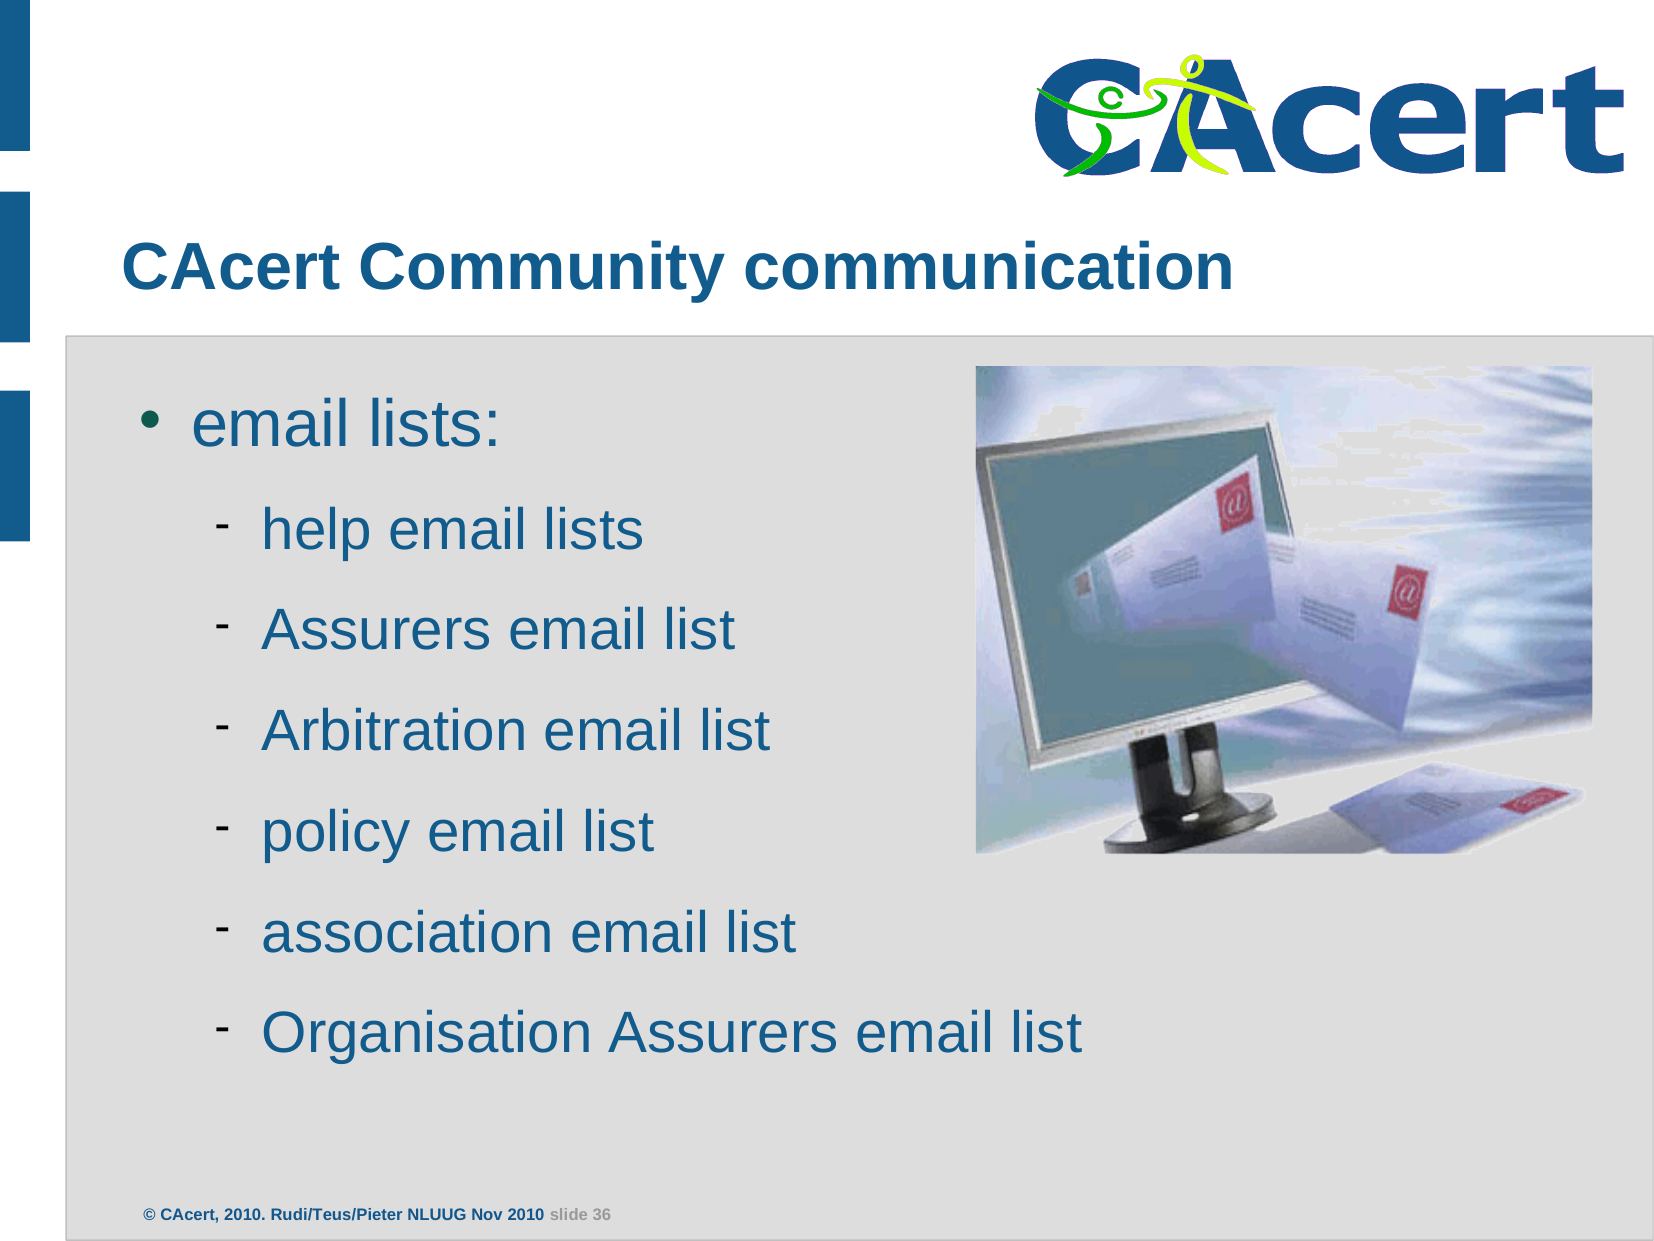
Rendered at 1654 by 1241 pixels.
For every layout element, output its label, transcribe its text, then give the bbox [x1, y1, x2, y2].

title CAcert Community communication [121, 177, 1533, 315]
list email lists: help email lists Assurers email list Arbitration email list policy email list association email list Organisation Assurers email list [121, 344, 1594, 1238]
picture [1033, 53, 1625, 178]
picture [974, 366, 1595, 857]
